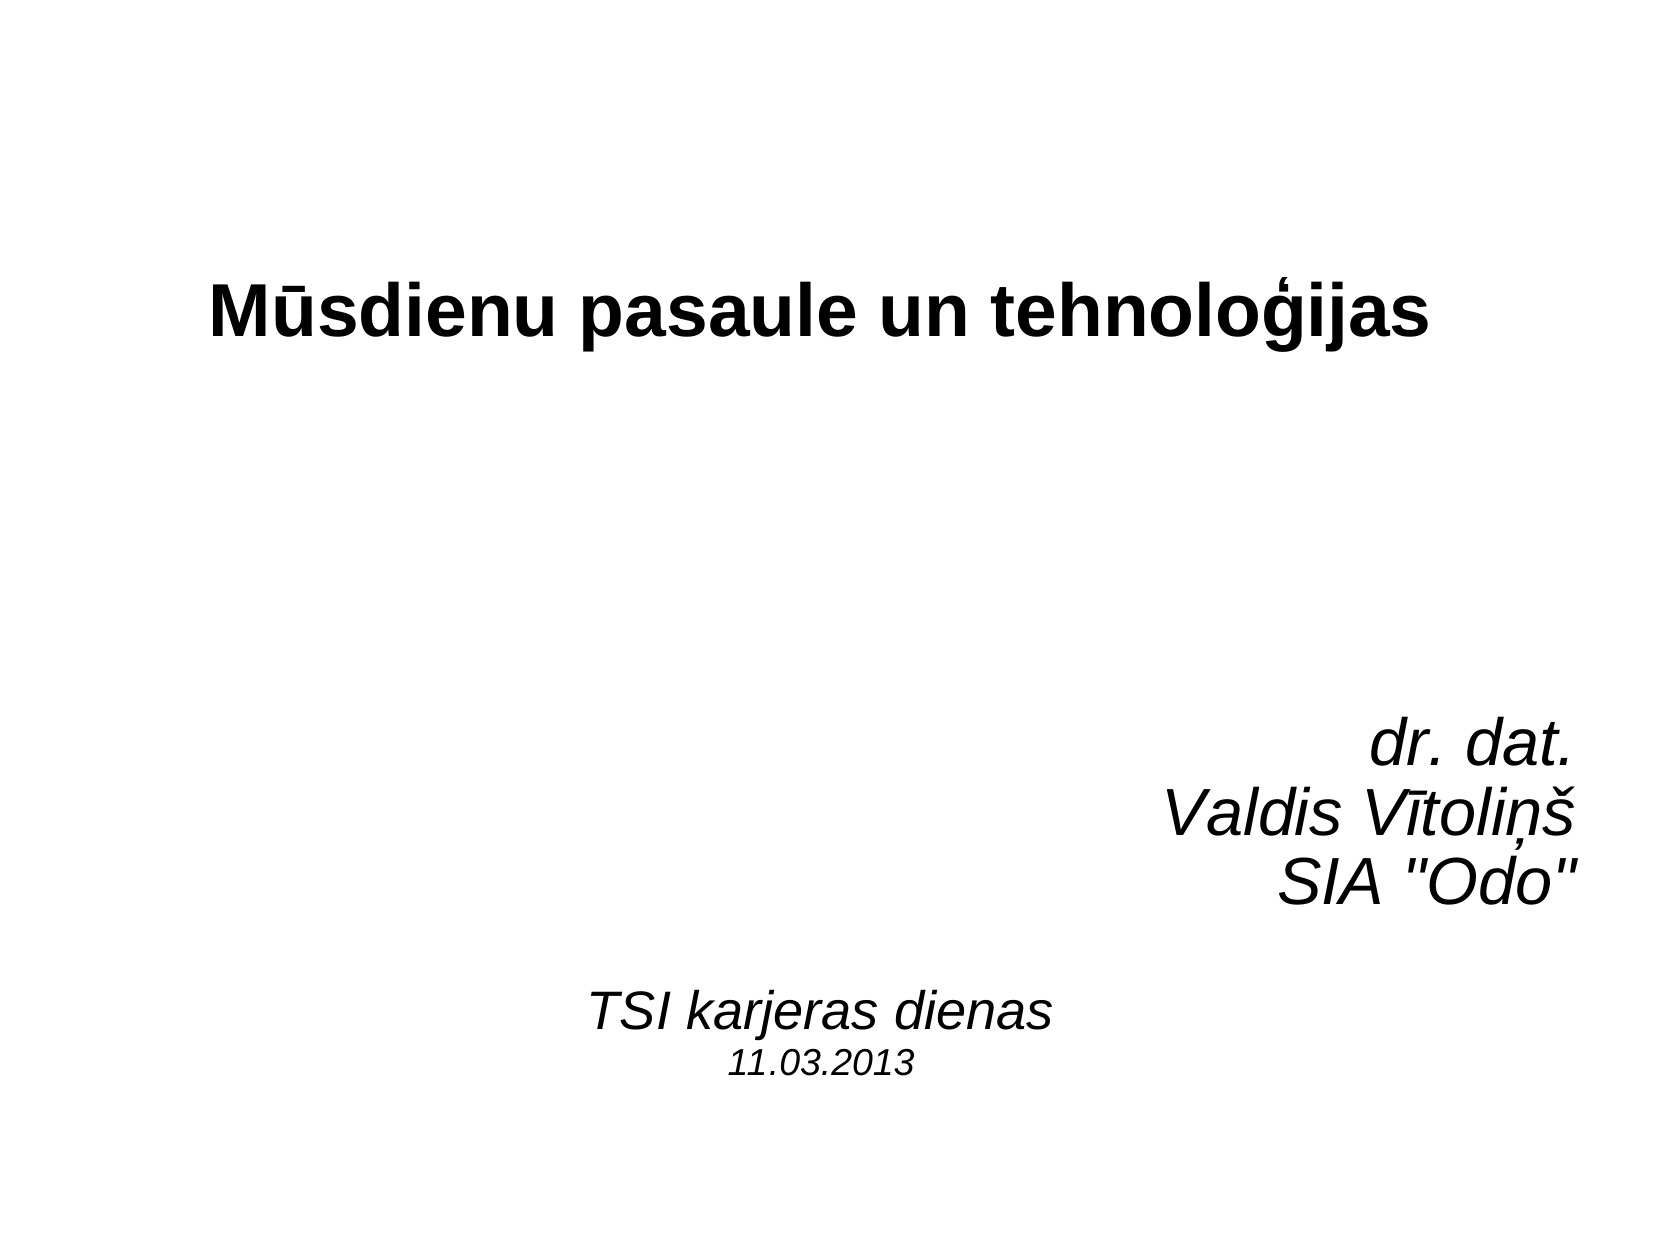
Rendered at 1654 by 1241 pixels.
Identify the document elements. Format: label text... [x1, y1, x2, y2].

title Mūsdienu pasaule un tehnoloģijas [76, 235, 1565, 385]
subtitle dr. dat. Valdis Vītoliņš SIA "Odo" [88, 707, 1577, 922]
text_box TSI karjeras dienas 11.03.2013 [141, 974, 1501, 1092]
